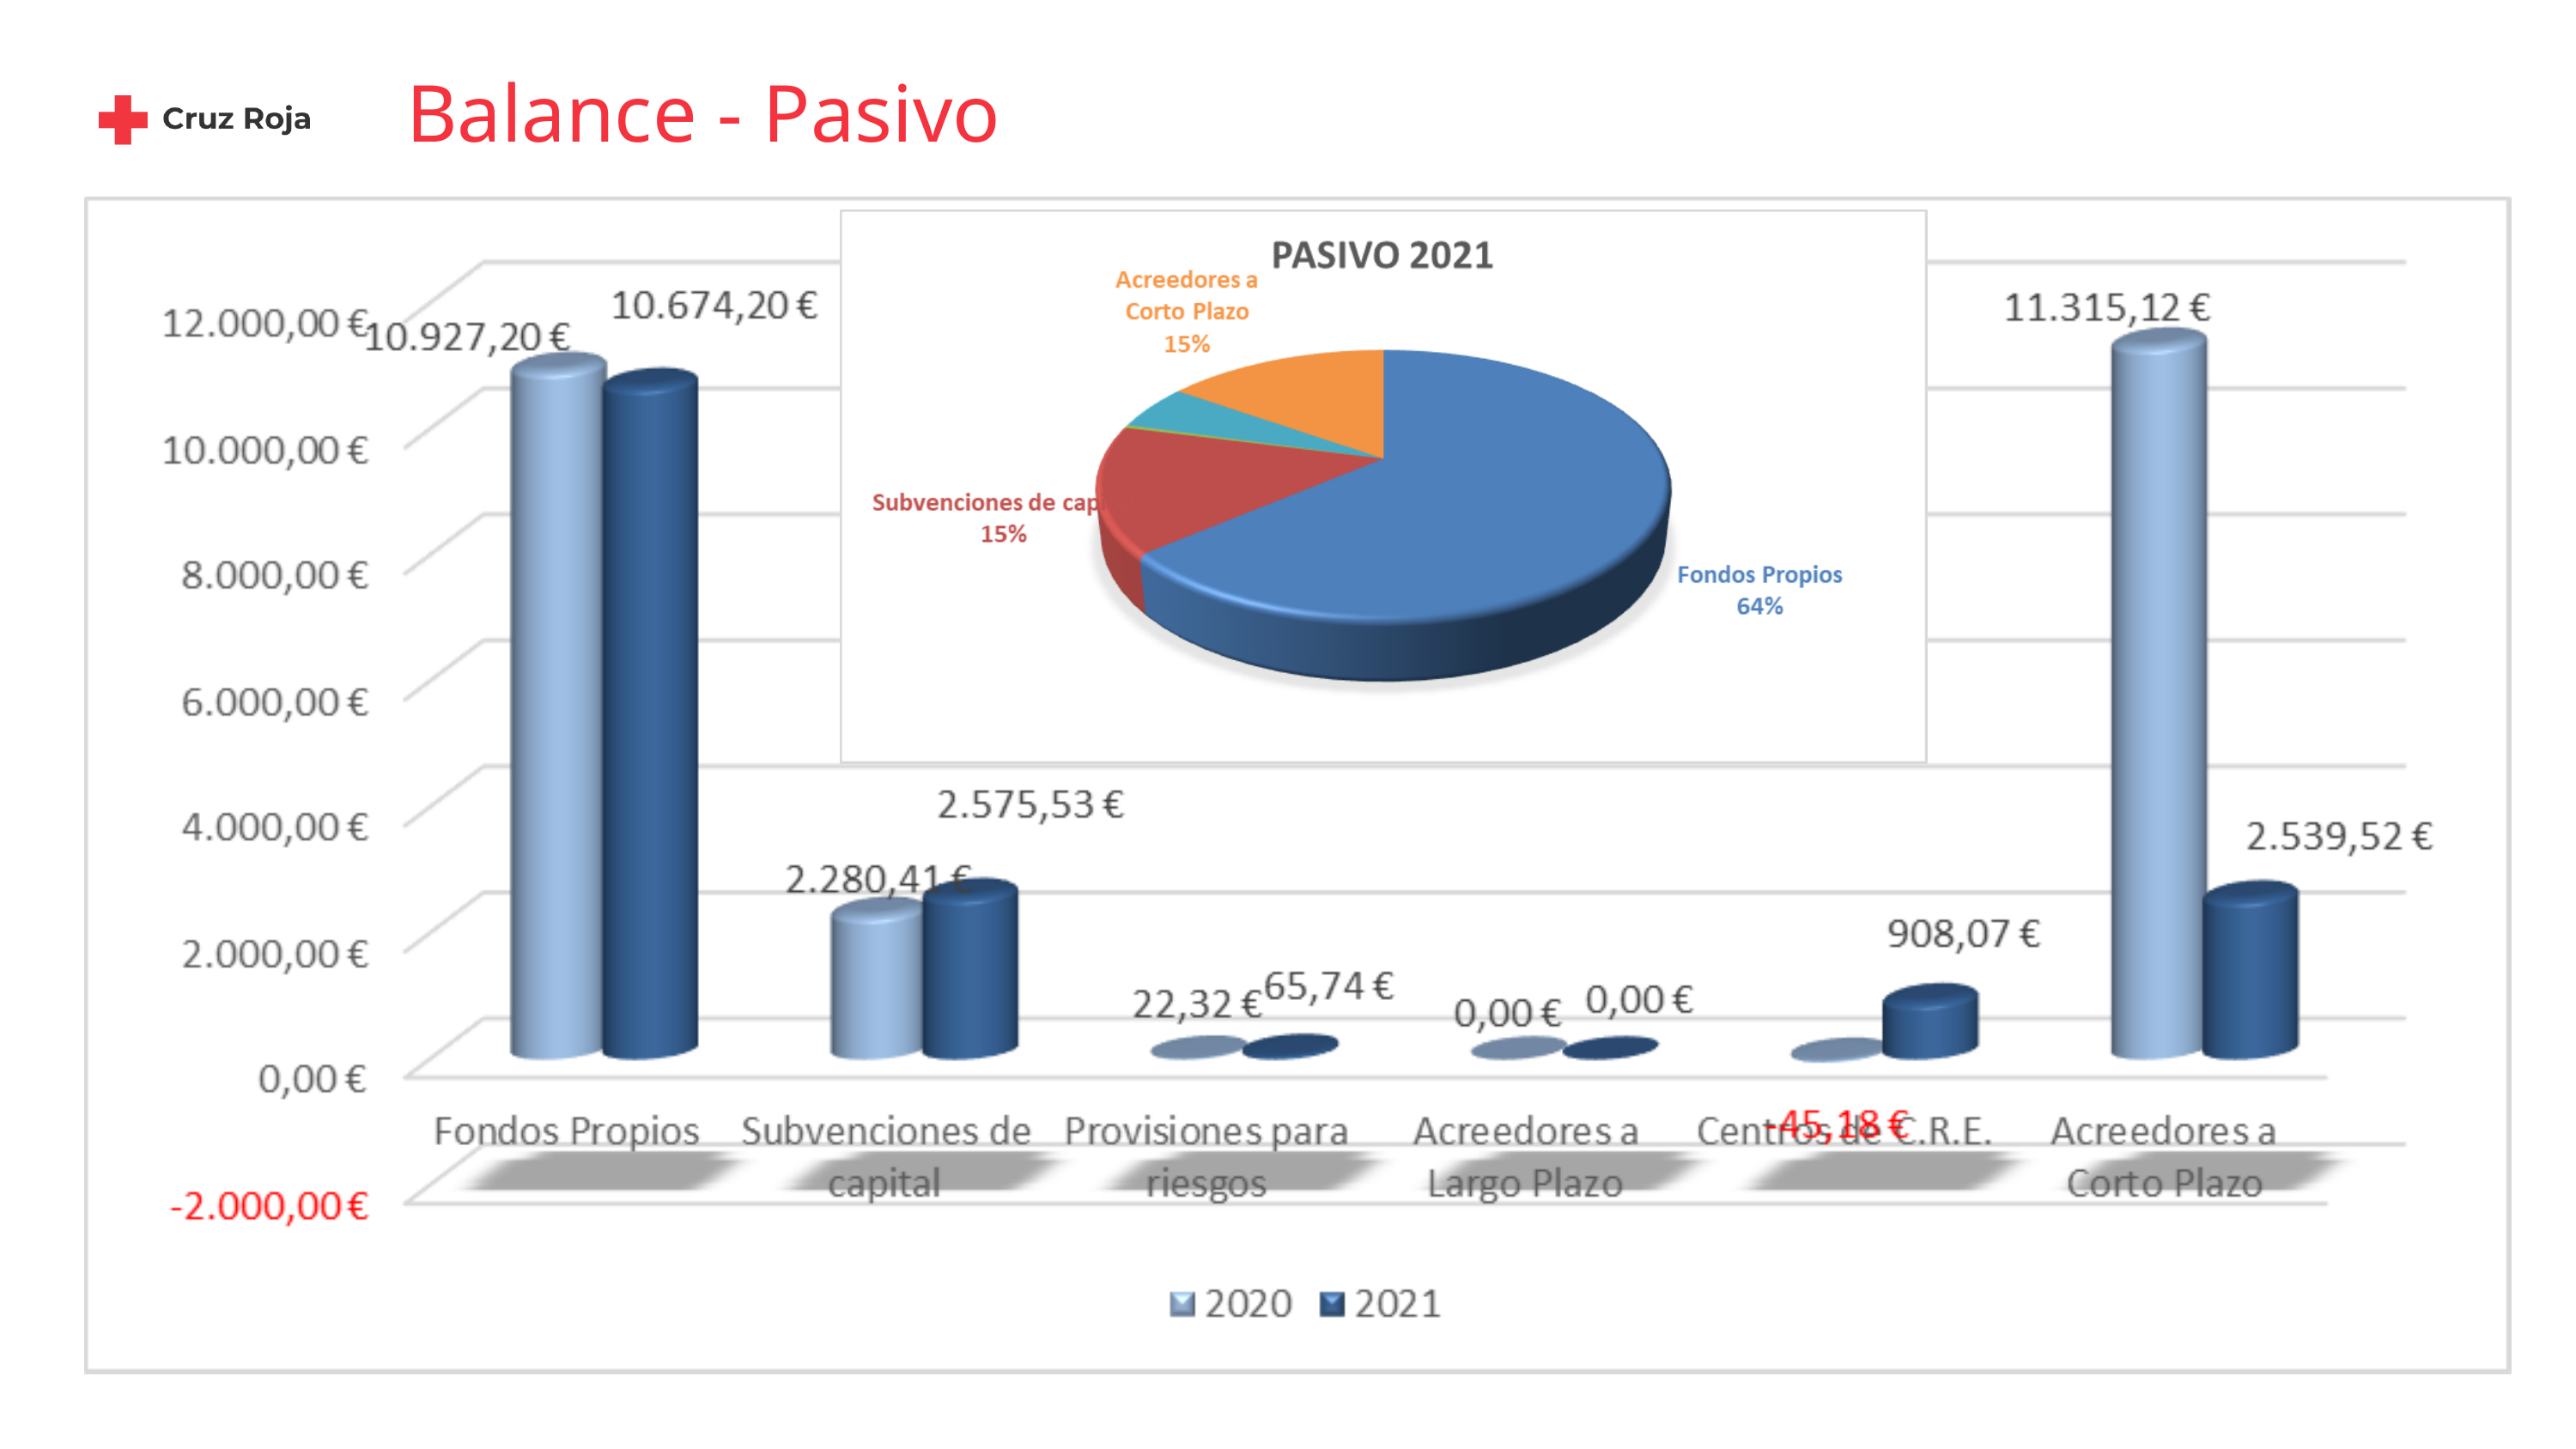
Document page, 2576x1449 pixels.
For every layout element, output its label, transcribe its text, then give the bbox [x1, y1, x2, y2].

text_box Balance - Pasivo [393, 75, 2501, 165]
picture [84, 197, 2512, 1374]
